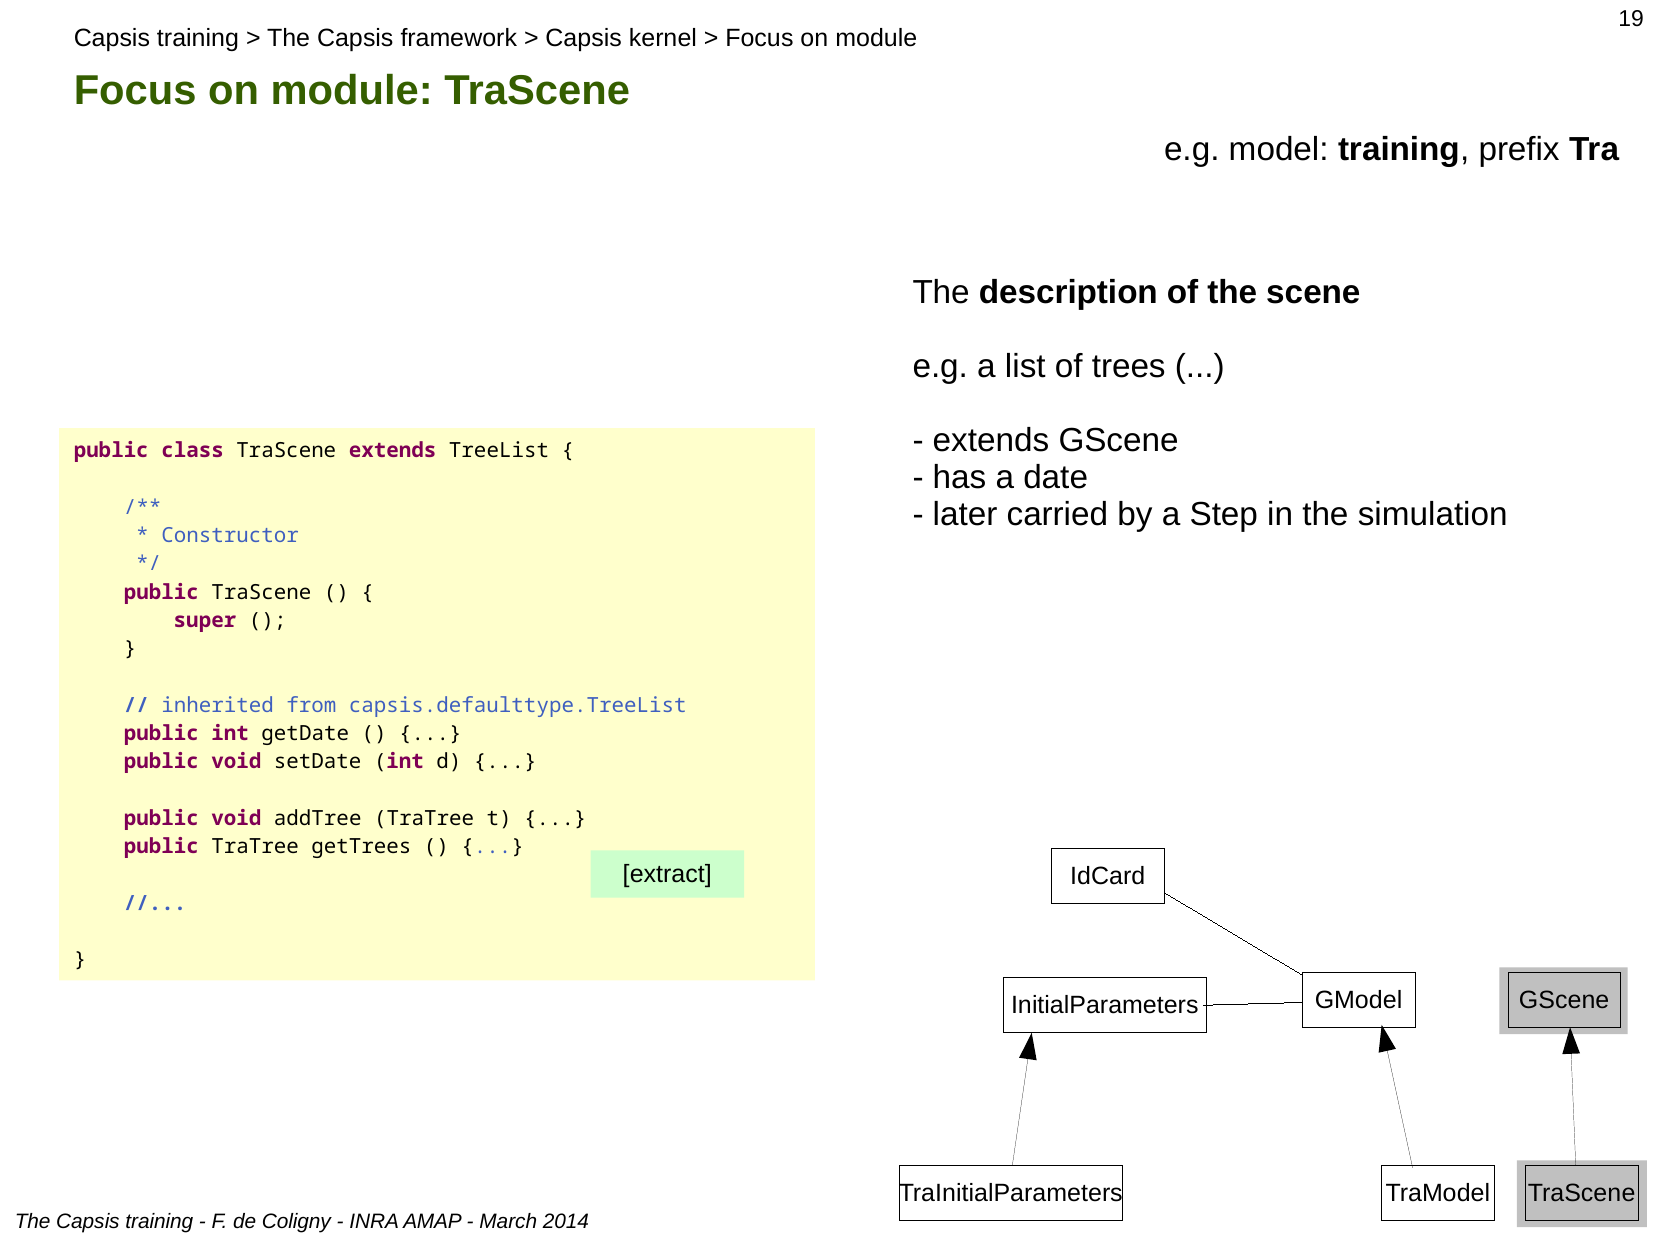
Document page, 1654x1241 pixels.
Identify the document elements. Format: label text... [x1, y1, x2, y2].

text_box [1576, 1160, 1647, 1201]
text_box TraScene [1525, 1165, 1639, 1201]
text_box [extract] [590, 850, 745, 898]
text_box The description of the scene e.g. a list of trees (...) - extends GScene - has a date - later carried by a Step in the simulation [897, 265, 1545, 544]
text_box public class TraScene extends TreeList { /** * Constructor */ public TraScene () { super (); } // inherited from capsis.defaulttype.TreeList public int getDate () {...} public void setDate (int d) {...} public void addTree (TraTree t) {...} public TraTree getTrees () {...} //... } [59, 428, 815, 934]
text_box Capsis training > The Capsis framework > Capsis kernel > Focus on module [59, 16, 1004, 59]
text_box [1499, 967, 1628, 1035]
text_box TraModel [1381, 1165, 1495, 1201]
text_box The Capsis training - F. de Coligny - INRA AMAP - March 2014 [0, 1201, 1654, 1241]
text_box [1516, 1160, 1575, 1201]
text_box TraInitialParameters [899, 1165, 1123, 1201]
text_box GModel [1302, 972, 1416, 1028]
text_box IdCard [1051, 848, 1165, 904]
text_box GScene [1508, 972, 1621, 1028]
text_box Focus on module: TraScene [59, 59, 1016, 121]
text_box InitialParameters [1003, 977, 1207, 1033]
text_box e.g. model: training, prefix Tra [1034, 123, 1634, 176]
